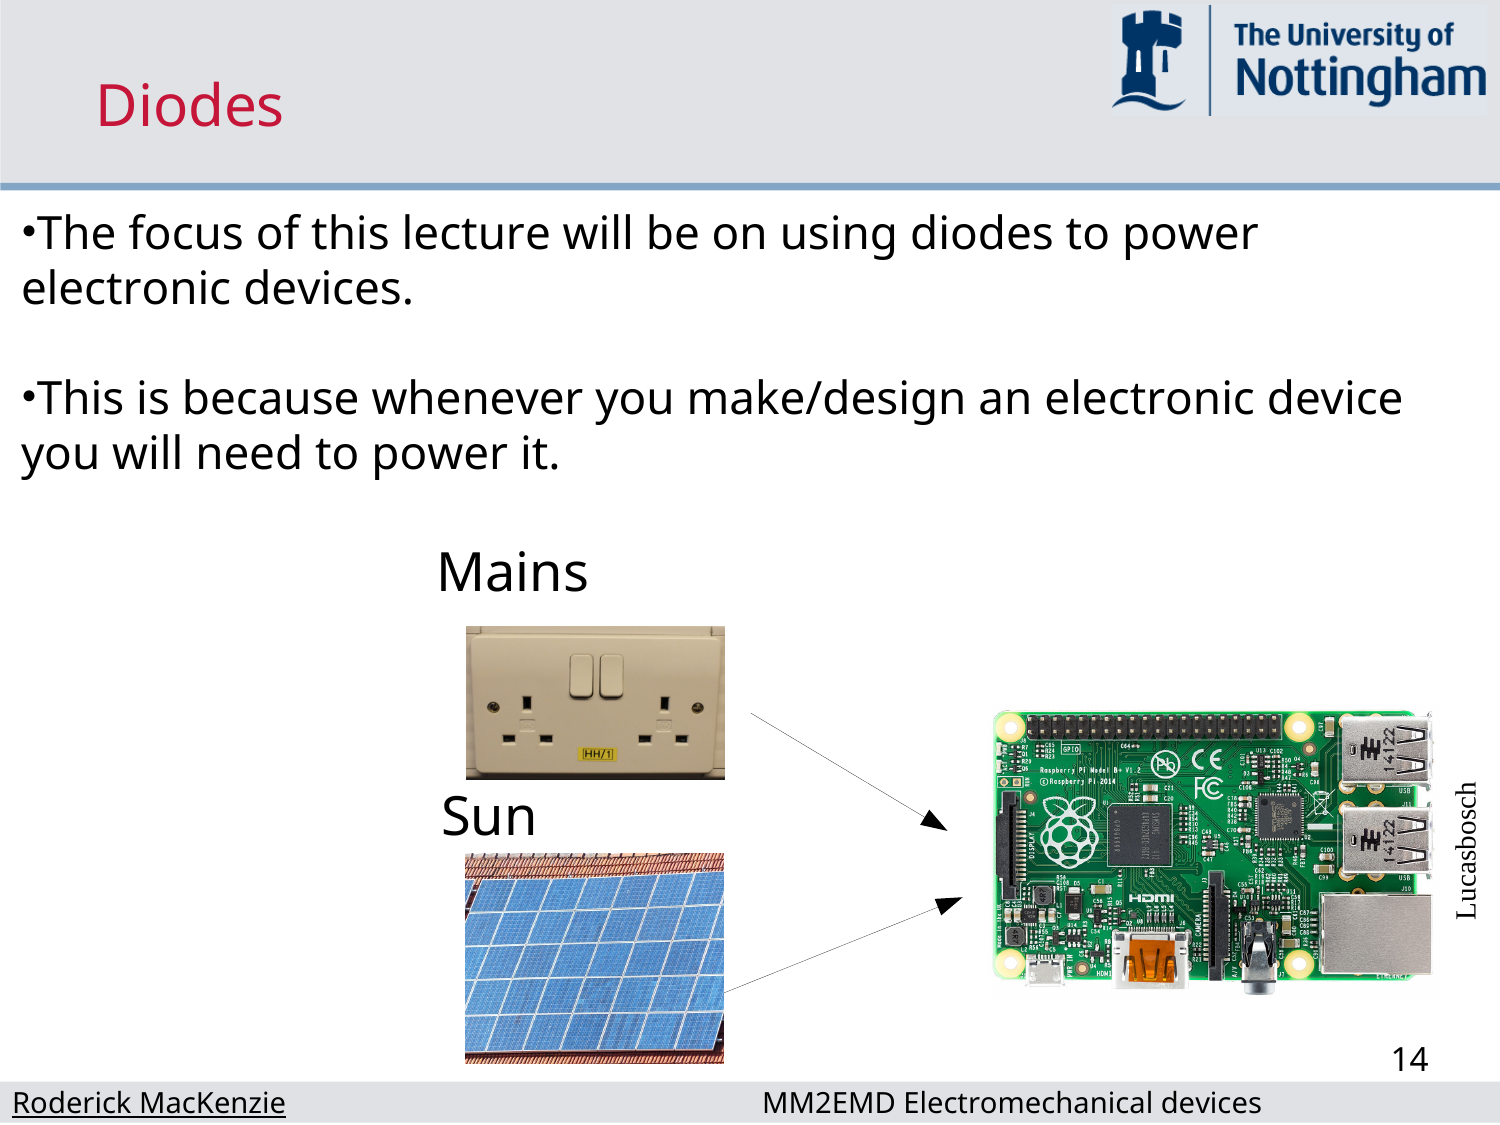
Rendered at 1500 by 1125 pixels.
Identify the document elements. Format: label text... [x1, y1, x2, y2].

picture [986, 704, 1440, 998]
picture [465, 853, 724, 1064]
text_box <number> [1375, 1030, 1500, 1101]
picture [466, 626, 725, 780]
text_box Lucasbosch [1439, 669, 1500, 936]
text_box The focus of this lecture will be on using diodes to power electronic devices. This is because whenever you make/design an electronic device you will need to power it. [6, 196, 1478, 559]
title Diodes [80, 51, 1319, 156]
text_box Sun [407, 773, 612, 854]
text_box Mains [402, 530, 634, 675]
picture [1111, 4, 1487, 116]
